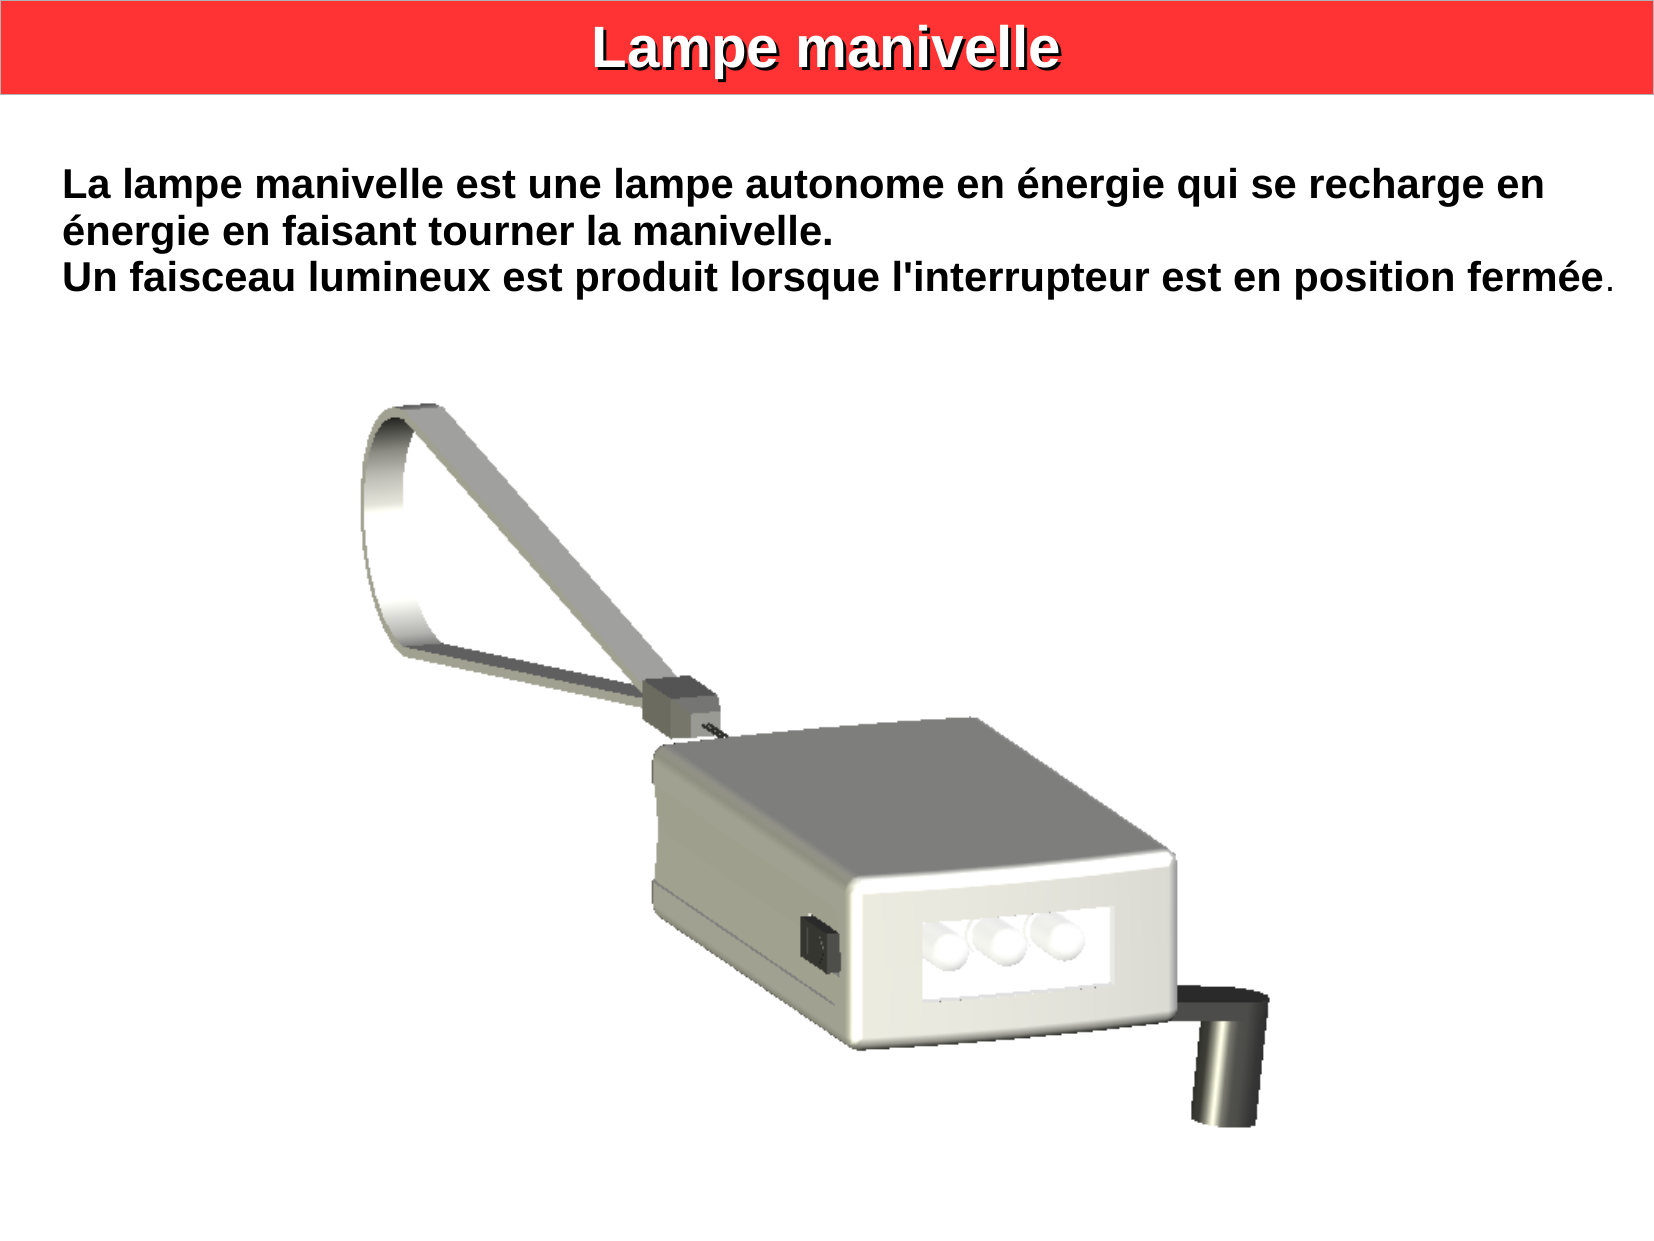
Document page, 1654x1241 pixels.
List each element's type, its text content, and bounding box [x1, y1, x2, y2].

text_box Lampe manivelle [0, 0, 1654, 95]
picture [297, 374, 1323, 1134]
text_box La lampe manivelle est une lampe autonome en énergie qui se recharge en énergie en faisant tourner la manivelle. Un faisceau lumineux est produit lorsque l'interrupteur est en position fermée. [47, 153, 1642, 311]
